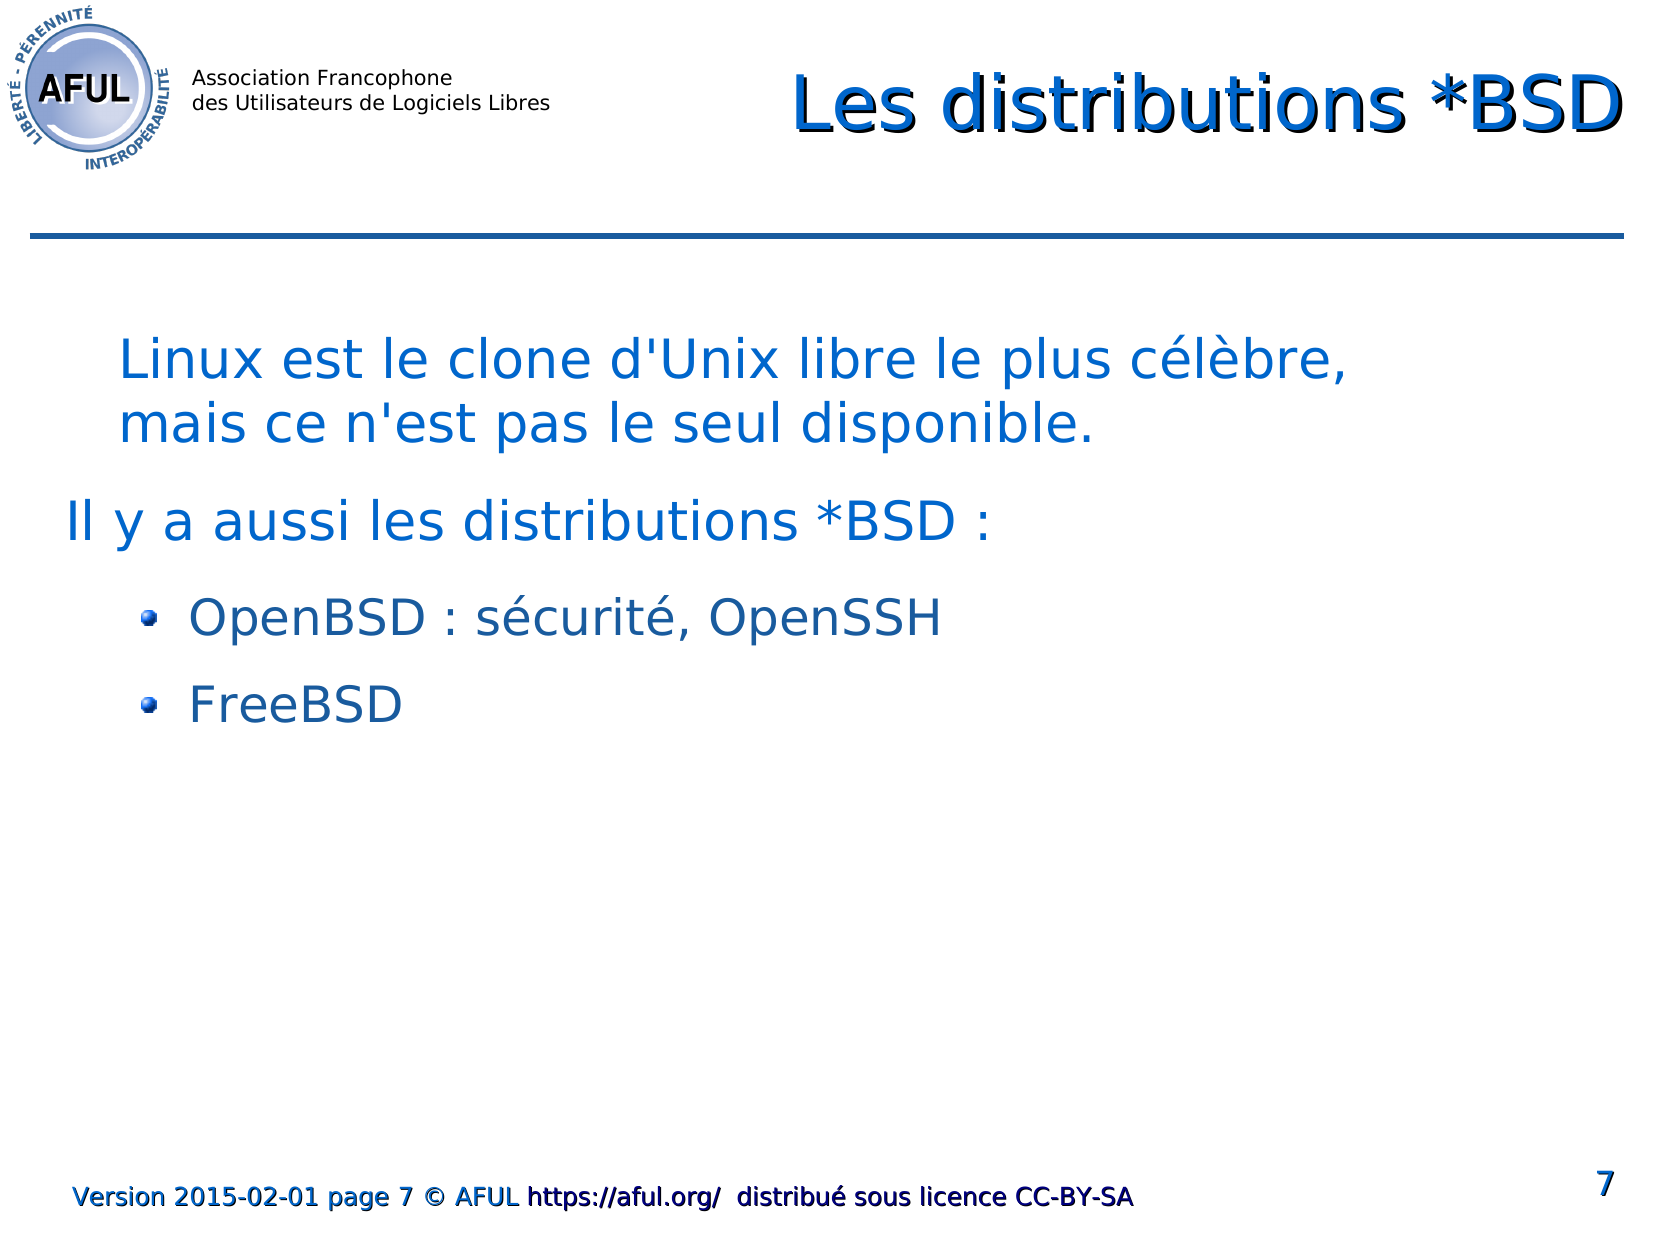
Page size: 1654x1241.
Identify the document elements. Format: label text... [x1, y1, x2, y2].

list Linux est le clone d'Unix libre le plus célèbre, mais ce n'est pas le seul disponible. Il y a aussi les distributions *BSD : OpenBSD : sécurité, OpenSSH FreeBSD [47, 265, 1595, 1196]
title Les distributions *BSD [501, 7, 1625, 200]
picture [0, 0, 178, 178]
